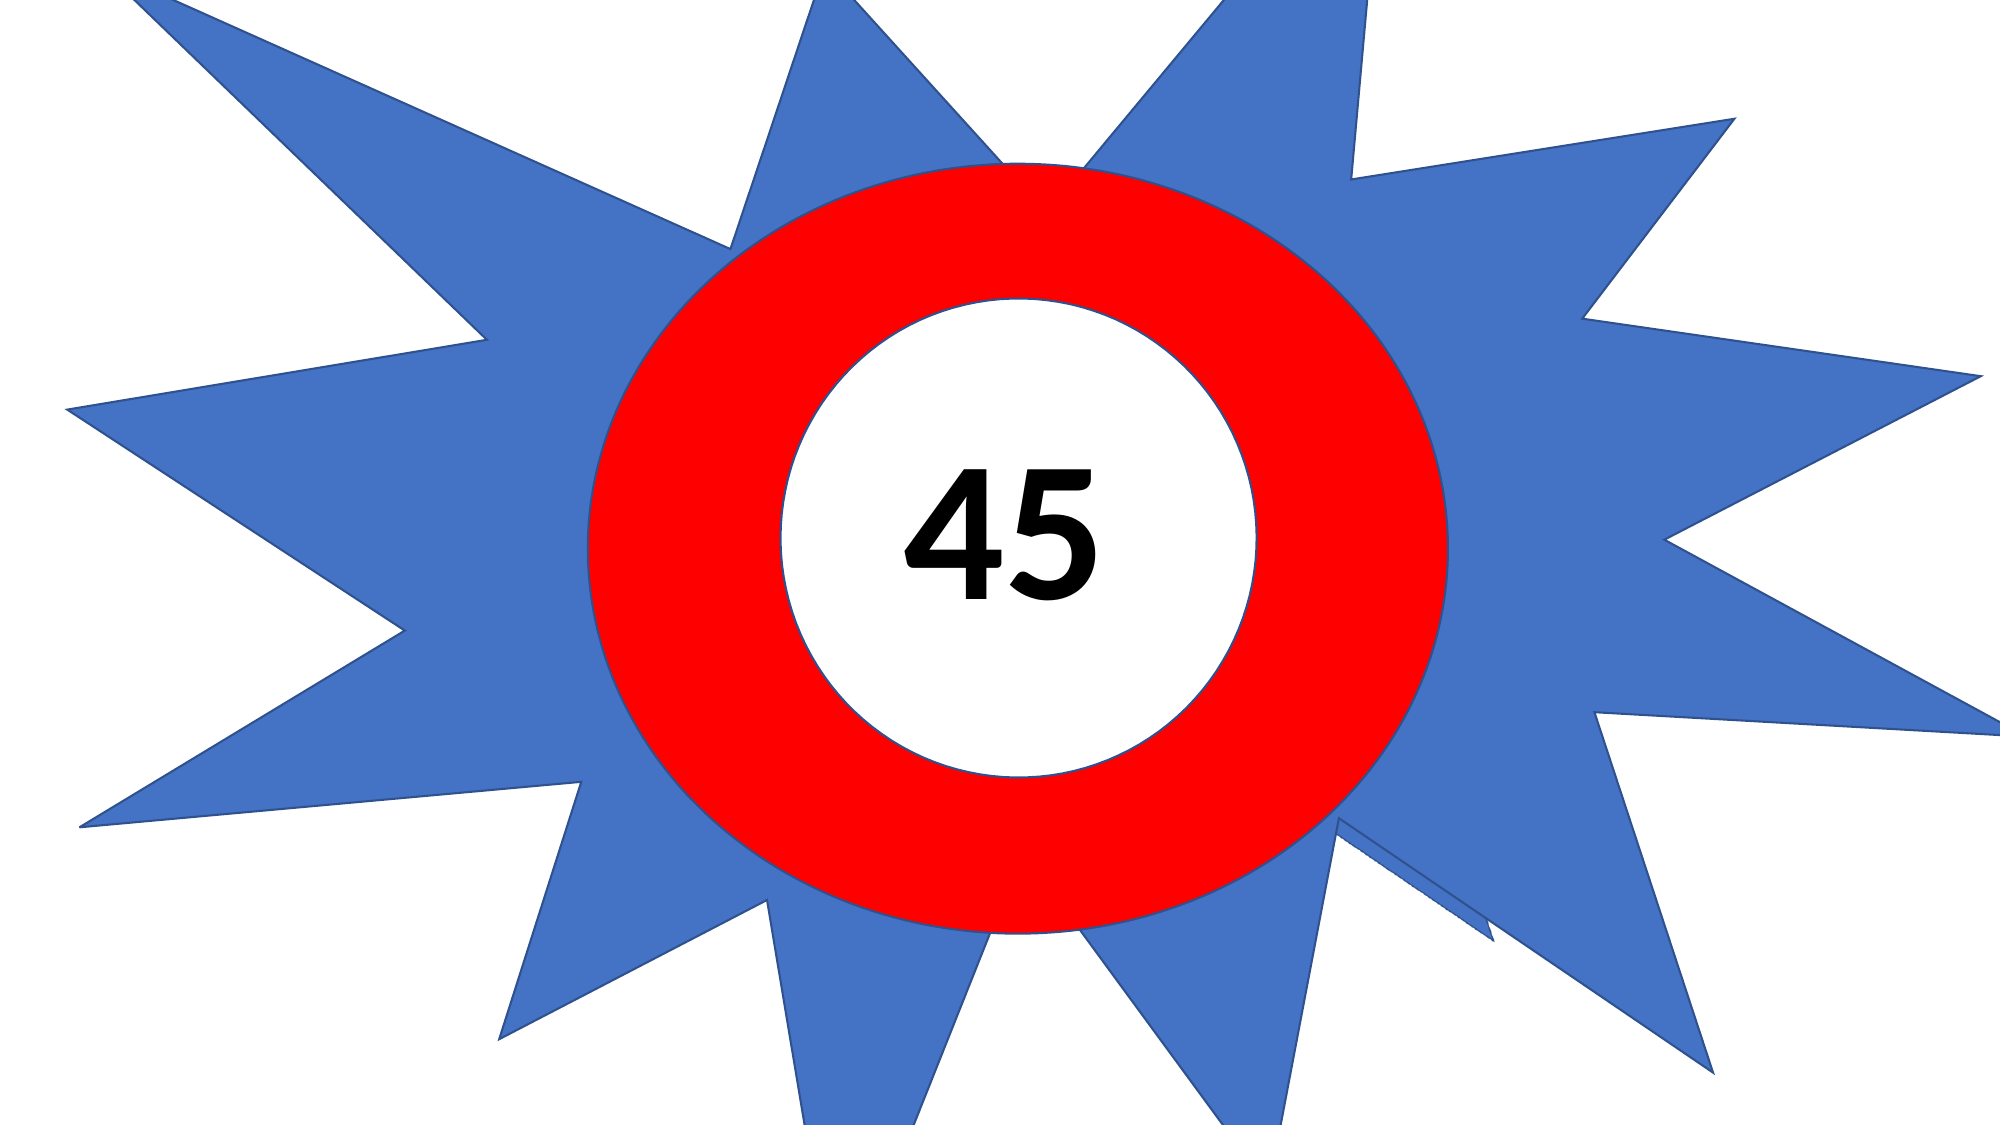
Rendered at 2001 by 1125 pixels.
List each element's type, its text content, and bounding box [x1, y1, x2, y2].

picture [271, 0, 813, 248]
picture [271, 783, 804, 1125]
picture [915, 930, 1222, 1125]
picture [1281, 713, 1729, 1125]
text_box 45 [888, 391, 1206, 650]
picture [1666, 507, 1729, 574]
picture [271, 544, 403, 710]
text_box [67, 0, 2000, 1125]
picture [1584, 128, 1729, 339]
picture [856, 0, 1223, 168]
picture [271, 133, 485, 375]
picture [1352, 0, 1729, 179]
